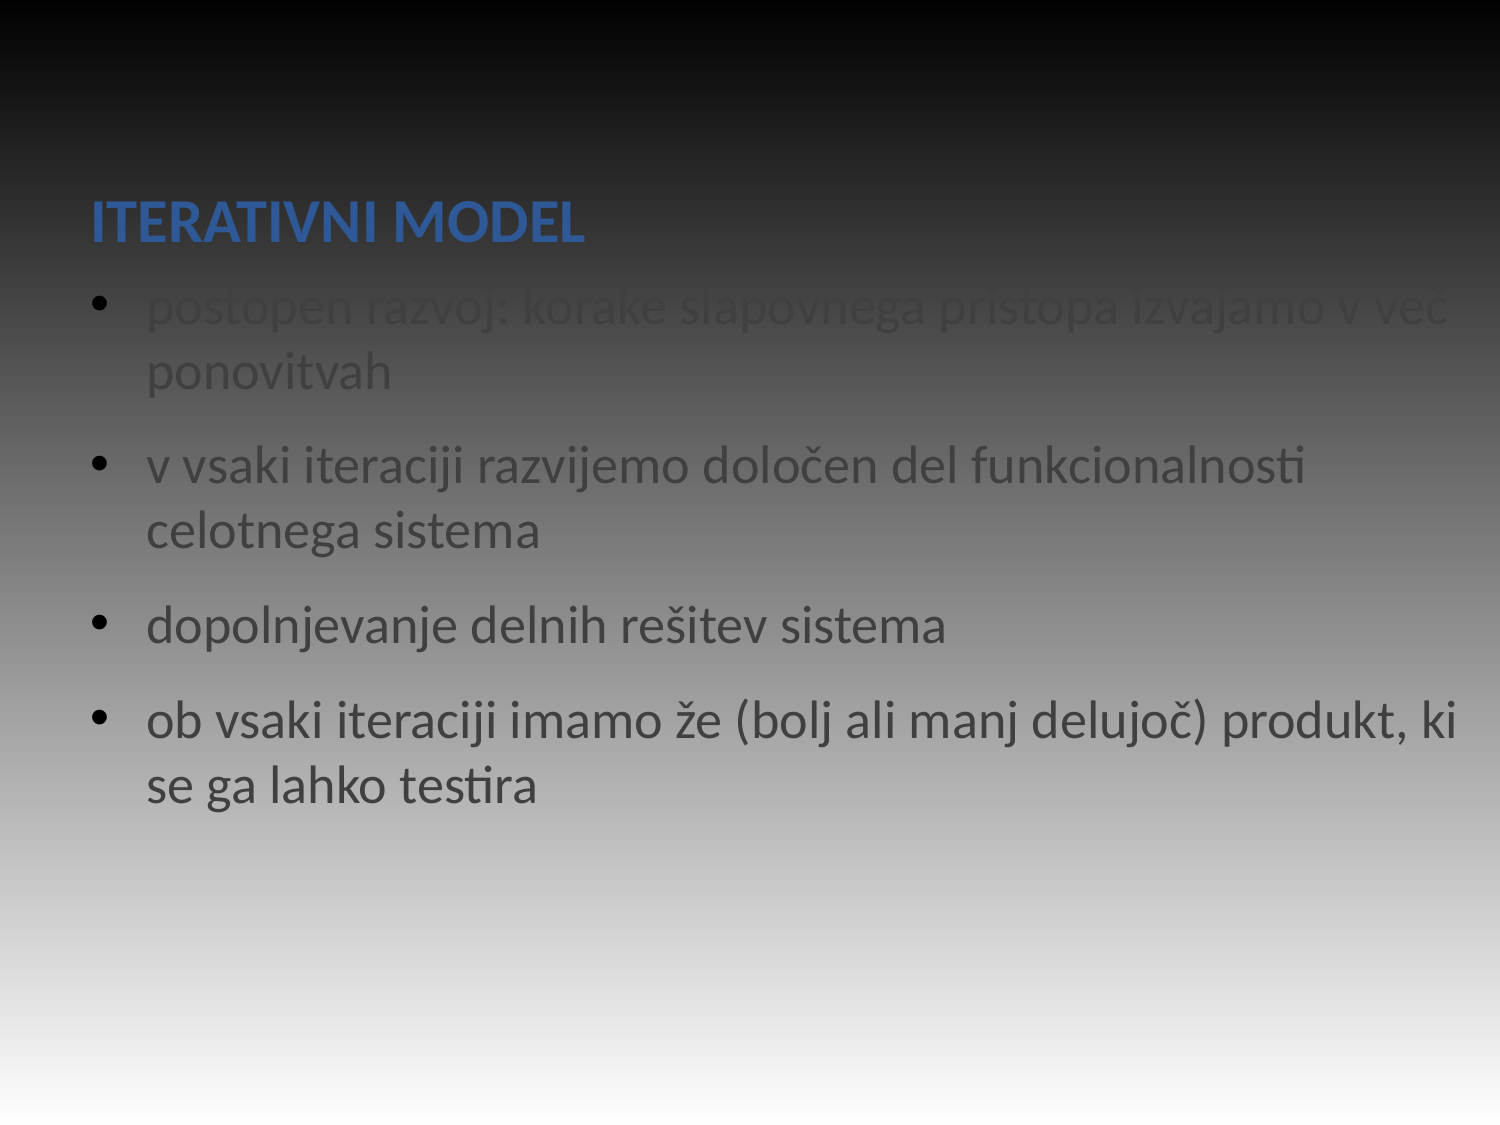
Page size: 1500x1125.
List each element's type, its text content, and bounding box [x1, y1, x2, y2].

list postopen razvoj: korake slapovnega pristopa izvajamo v več ponovitvah v vsaki iteraciji razvijemo določen del funkcionalnosti celotnega sistema dopolnjevanje delnih rešitev sistema ob vsaki iteraciji imamo že (bolj ali manj delujoč) produkt, ki se ga lahko testira [75, 262, 1500, 1005]
title ITERATIVNI MODEL [75, 0, 1425, 262]
